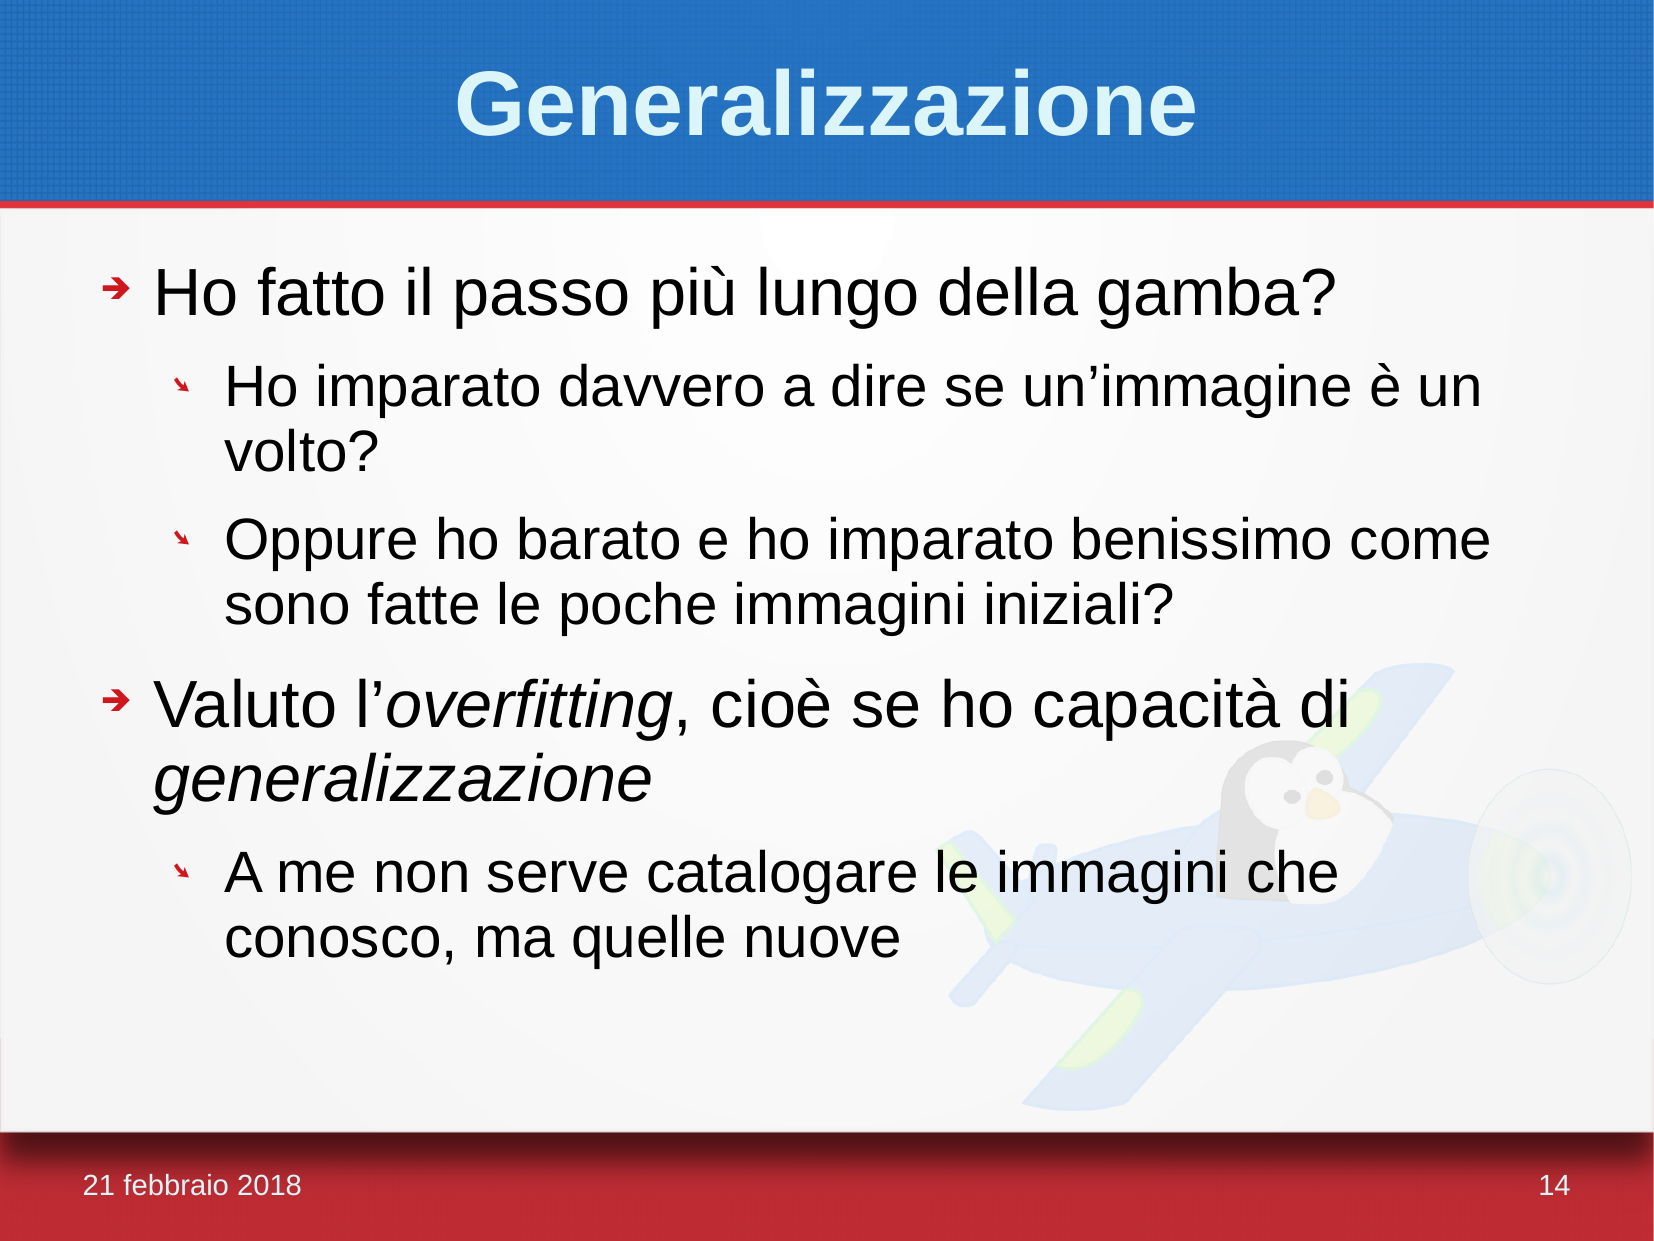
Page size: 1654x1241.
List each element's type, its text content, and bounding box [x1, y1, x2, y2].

title Generalizzazione [82, 20, 1571, 186]
list Ho fatto il passo più lungo della gamba? Ho imparato davvero a dire se un’immagine è un volto? Oppure ho barato e ho imparato benissimo come sono fatte le poche immagini iniziali? Valuto l’overfitting, cioè se ho capacità di generalizzazione A me non serve catalogare le immagini che conosco, ma quelle nuove [82, 255, 1571, 1081]
picture [0, 0, 1654, 1241]
